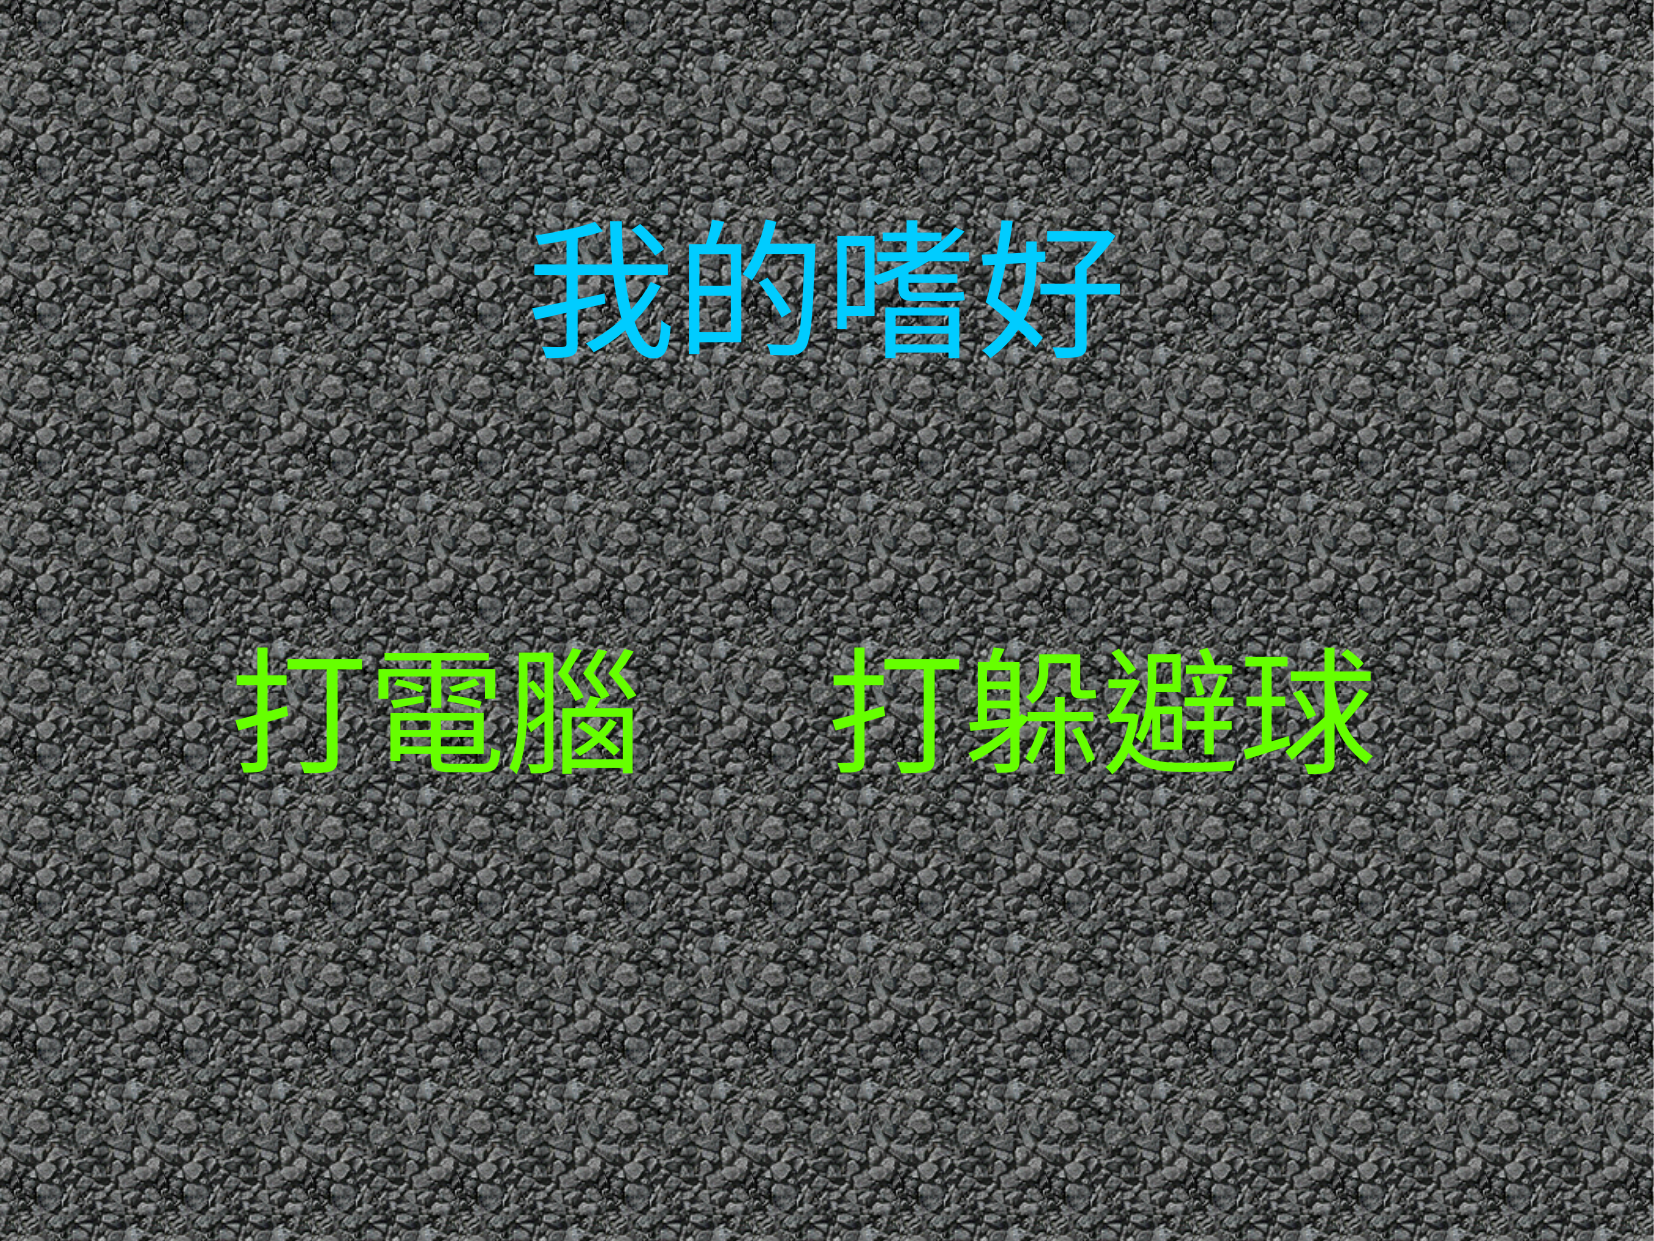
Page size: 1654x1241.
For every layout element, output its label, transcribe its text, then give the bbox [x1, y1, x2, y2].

title 我的嗜好 [82, 177, 1571, 385]
picture [0, 0, 1654, 1241]
subtitle 打電腦 打躲避球 [106, 343, 1595, 1063]
